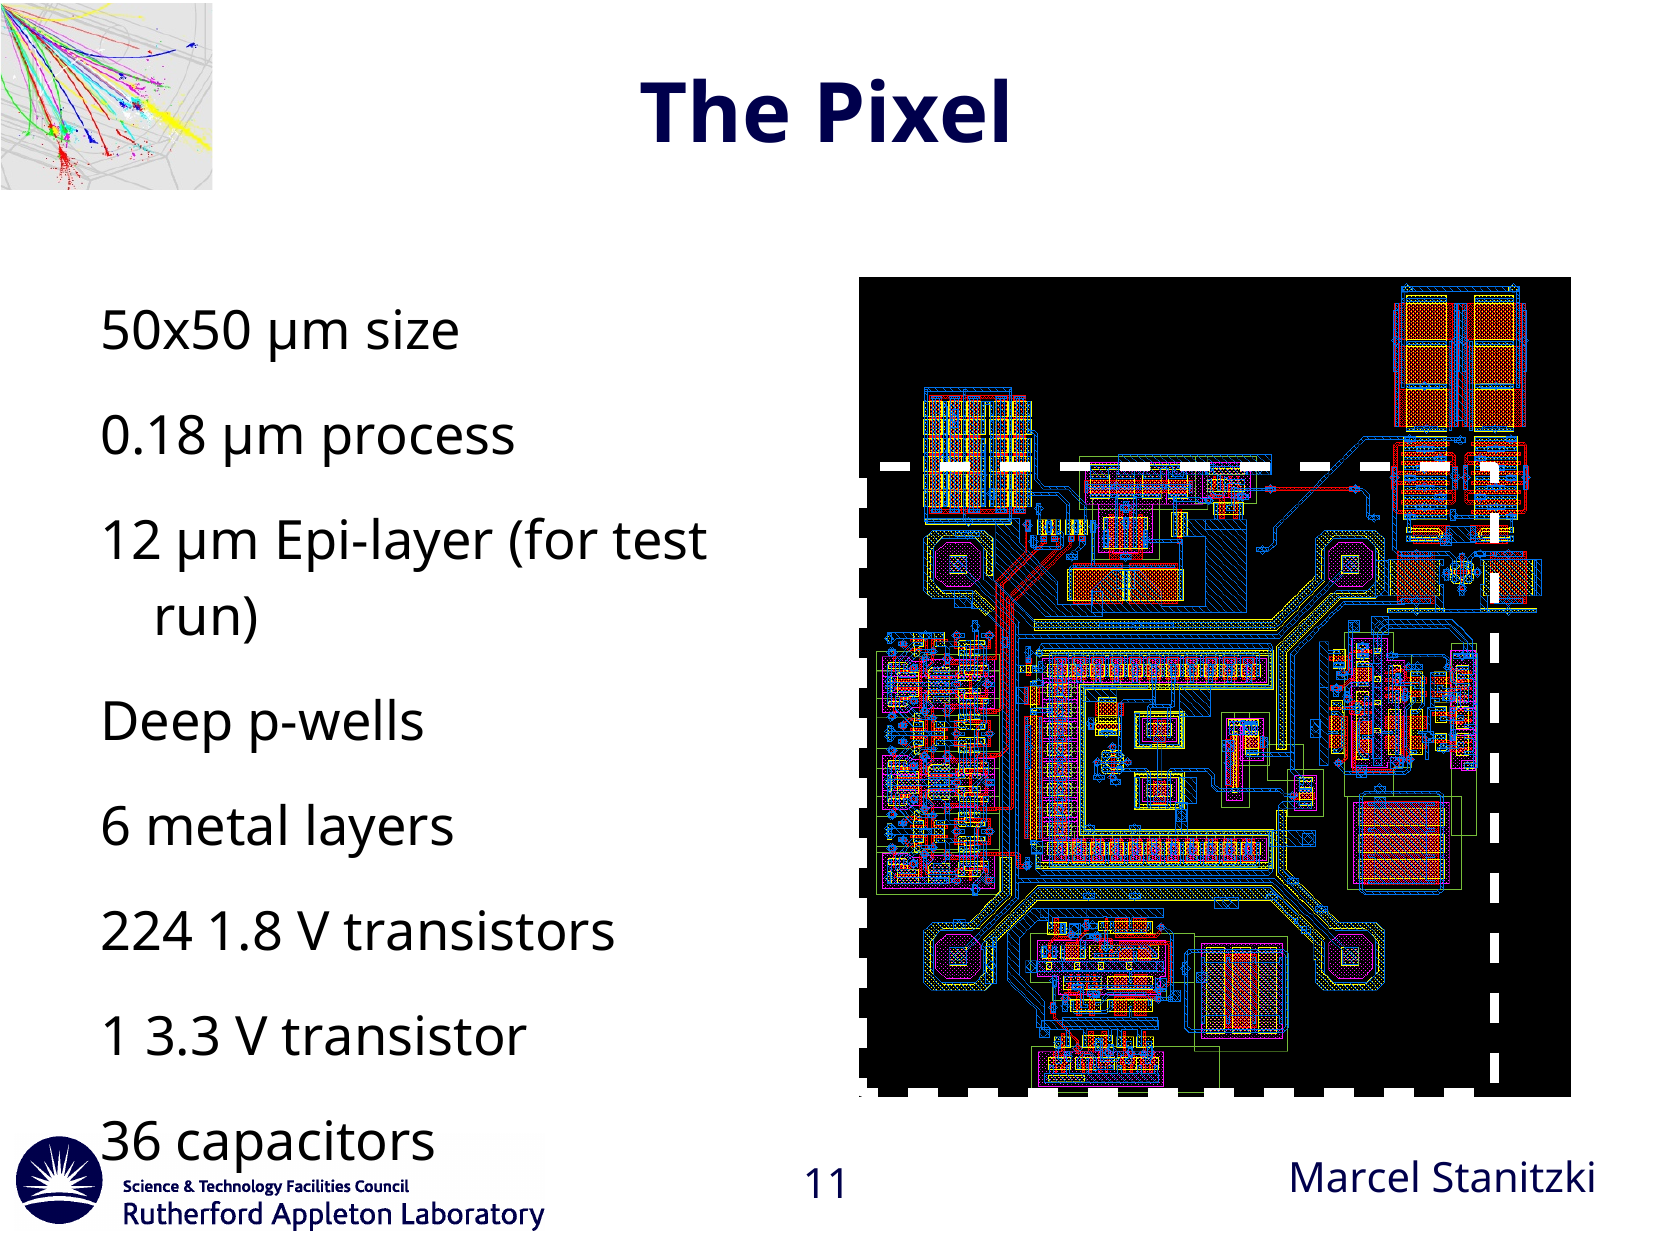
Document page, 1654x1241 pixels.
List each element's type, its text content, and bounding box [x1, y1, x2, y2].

title The Pixel [203, 5, 1451, 213]
list 50x50 µm size 0.18 µm process 12 µm Epi-layer (for test run) Deep p-wells 6 metal layers 224 1.8 V transistors 1 3.3 V transistor 36 capacitors [82, 290, 827, 1103]
picture [859, 277, 1571, 1097]
picture [208, 1146, 222, 1157]
picture [363, 1134, 380, 1157]
picture [139, 1140, 155, 1156]
picture [241, 1134, 257, 1157]
picture [0, 3, 213, 190]
picture [14, 1133, 545, 1231]
picture [272, 1146, 286, 1157]
